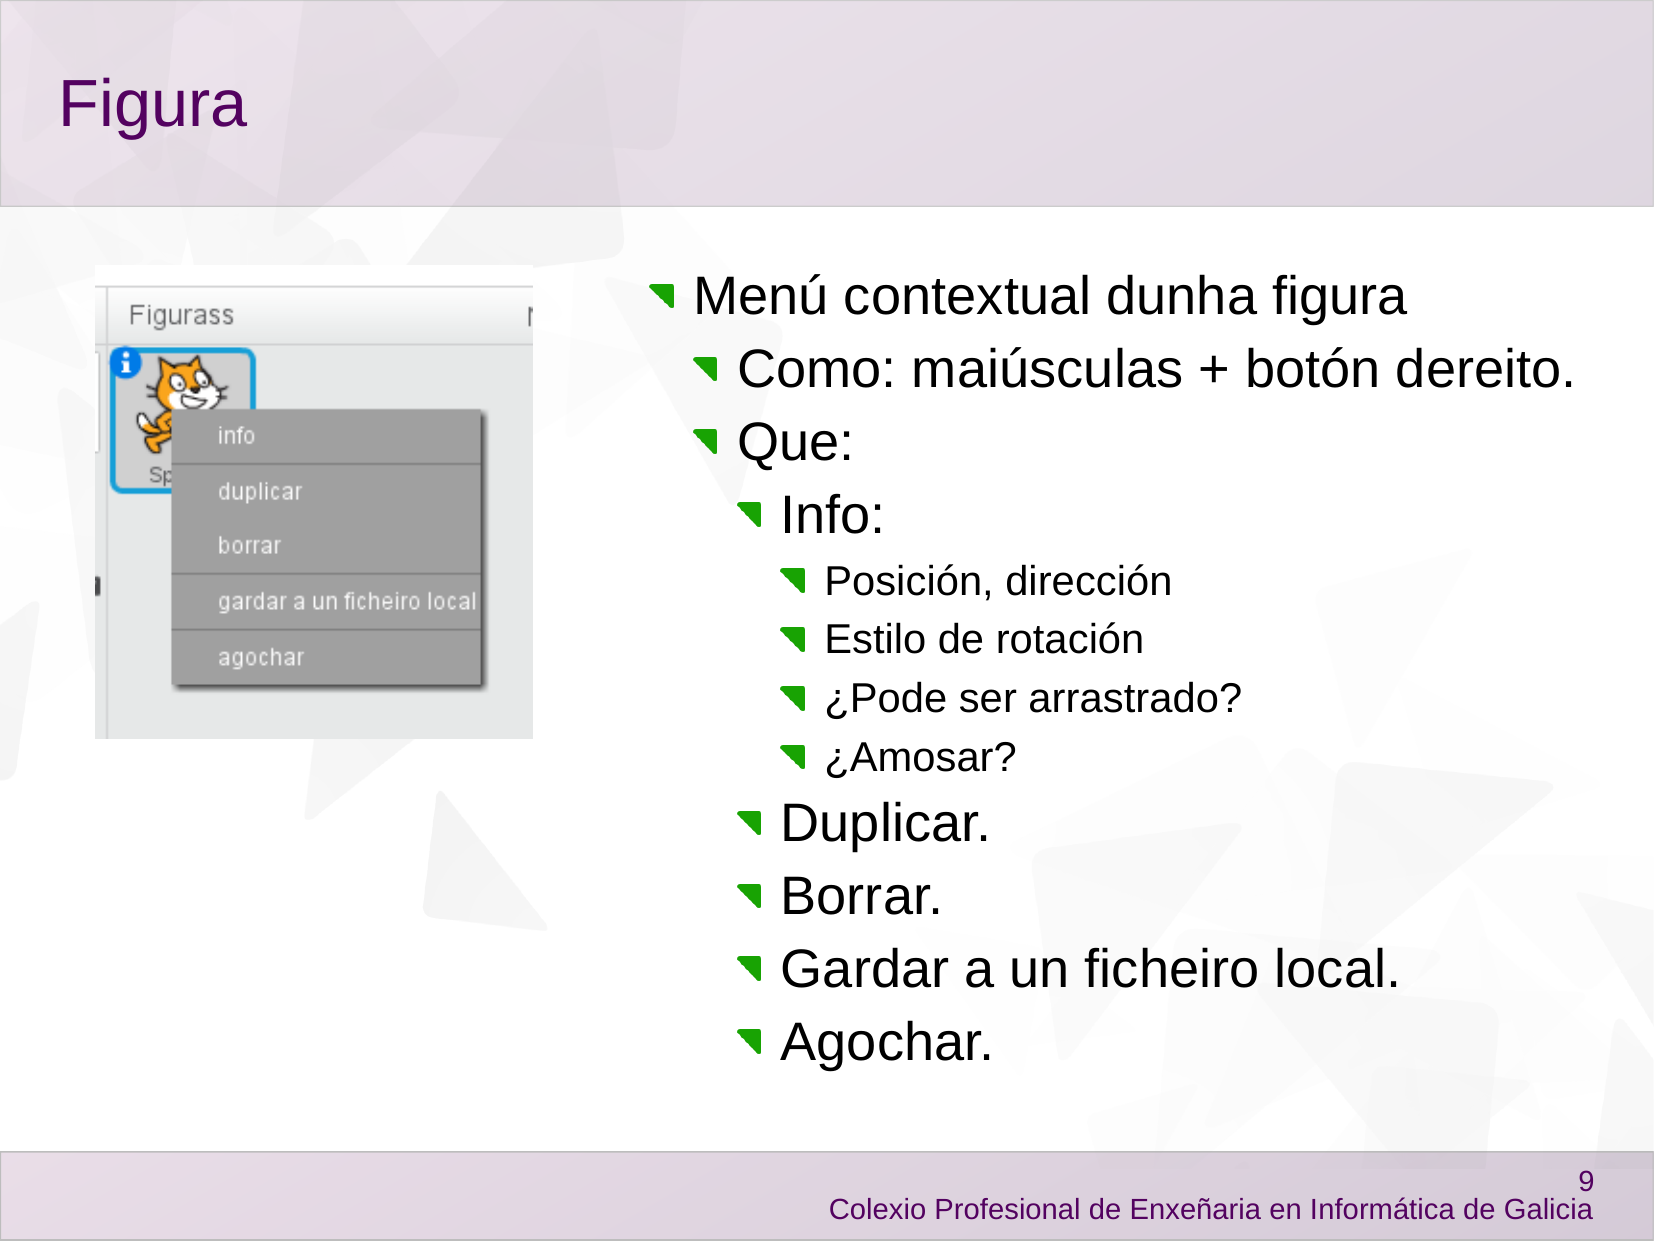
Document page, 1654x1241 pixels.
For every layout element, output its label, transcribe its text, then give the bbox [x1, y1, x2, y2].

list Menú contextual dunha figura Como: maiúsculas + botón dereito. Que: Info: Posición, dirección Estilo de rotación ¿Pode ser arrastrado? ¿Amosar? Duplicar. Borrar. Gardar a un ficheiro local. Agochar. [649, 265, 1596, 1150]
picture [0, 0, 783, 931]
title Figura [59, 29, 1595, 178]
picture [915, 548, 1654, 1169]
